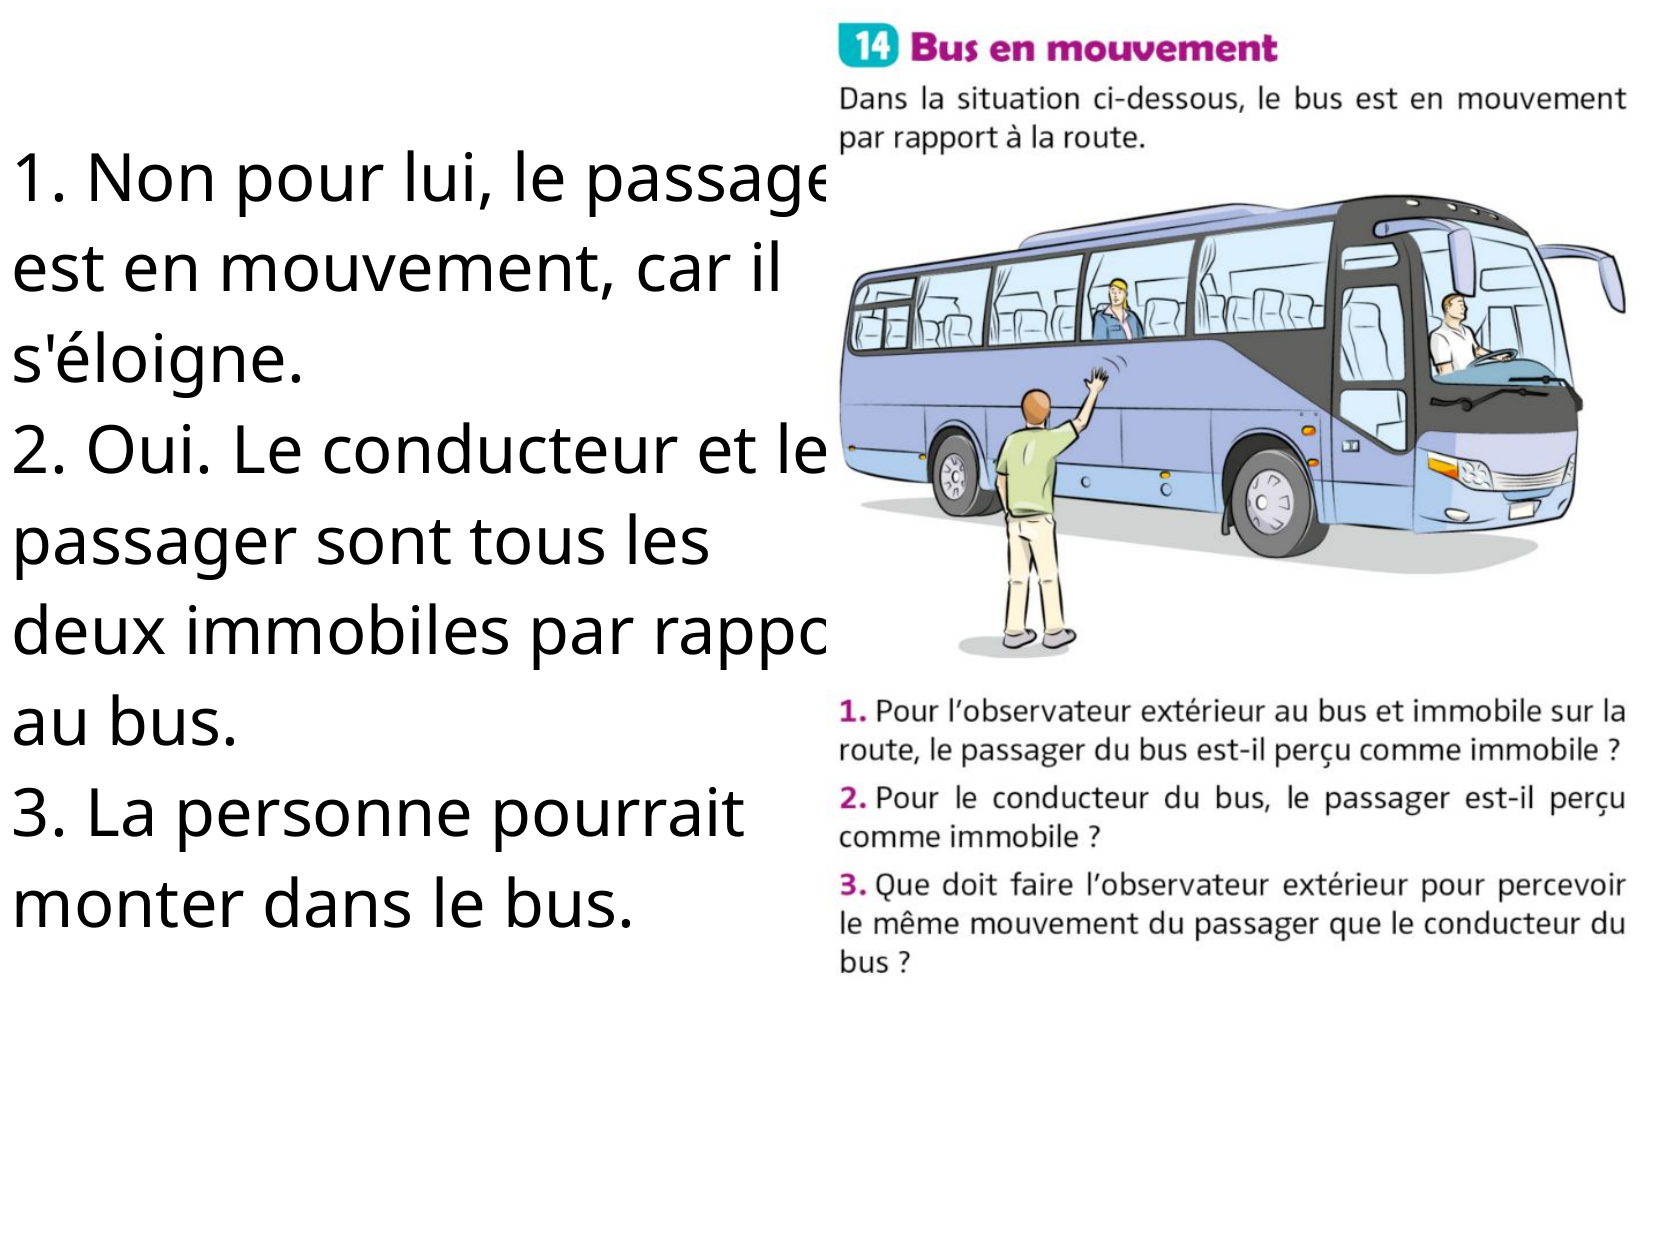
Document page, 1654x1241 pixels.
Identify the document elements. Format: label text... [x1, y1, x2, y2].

subtitle 1. Non pour lui, le passager est en mouvement, car il s'éloigne. 2. Oui. Le conducteur et le passager sont tous les deux immobiles par rapport au bus. 3. La personne pourrait monter dans le bus. [11, 129, 1642, 1229]
picture [826, 8, 1636, 988]
